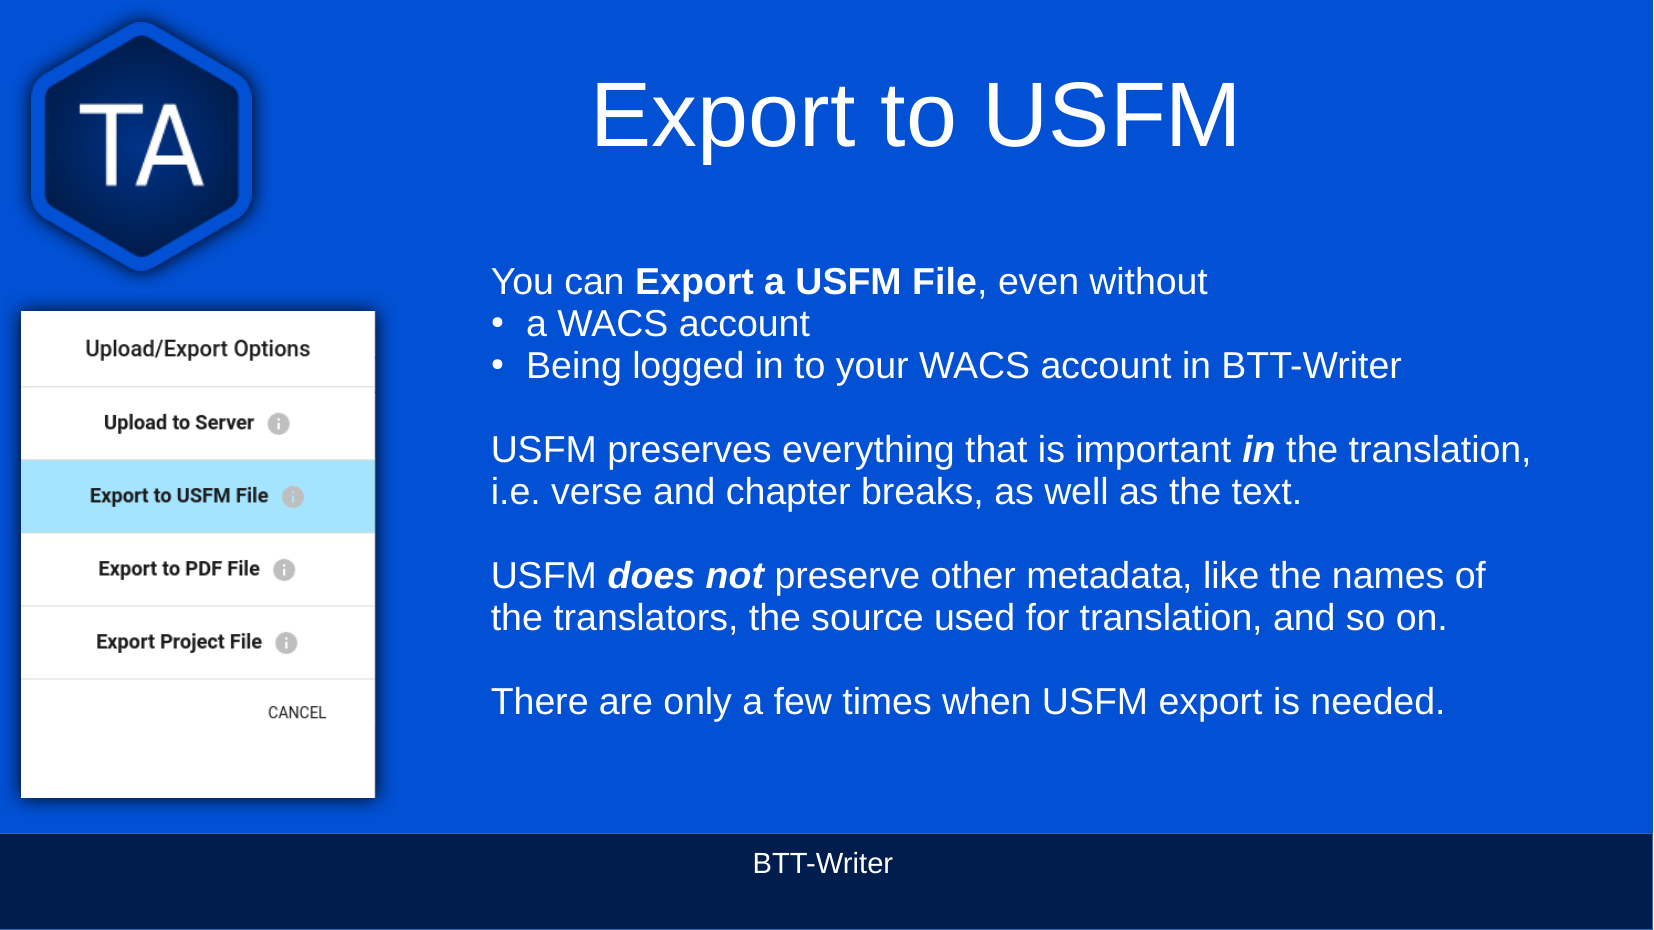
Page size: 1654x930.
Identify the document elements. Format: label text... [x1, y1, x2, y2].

picture [21, 311, 376, 799]
title Export to USFM [263, 37, 1571, 193]
text_box You can Export a USFM File, even without a WACS account Being logged in to your WACS account in BTT-Writer USFM preserves everything that is important in the translation, i.e. verse and chapter breaks, as well as the text. USFM does not preserve other metadata, like the names of the translators, the source used for translation, and so on. There are only a few times when USFM export is needed. [476, 253, 1553, 731]
picture [31, 22, 252, 271]
